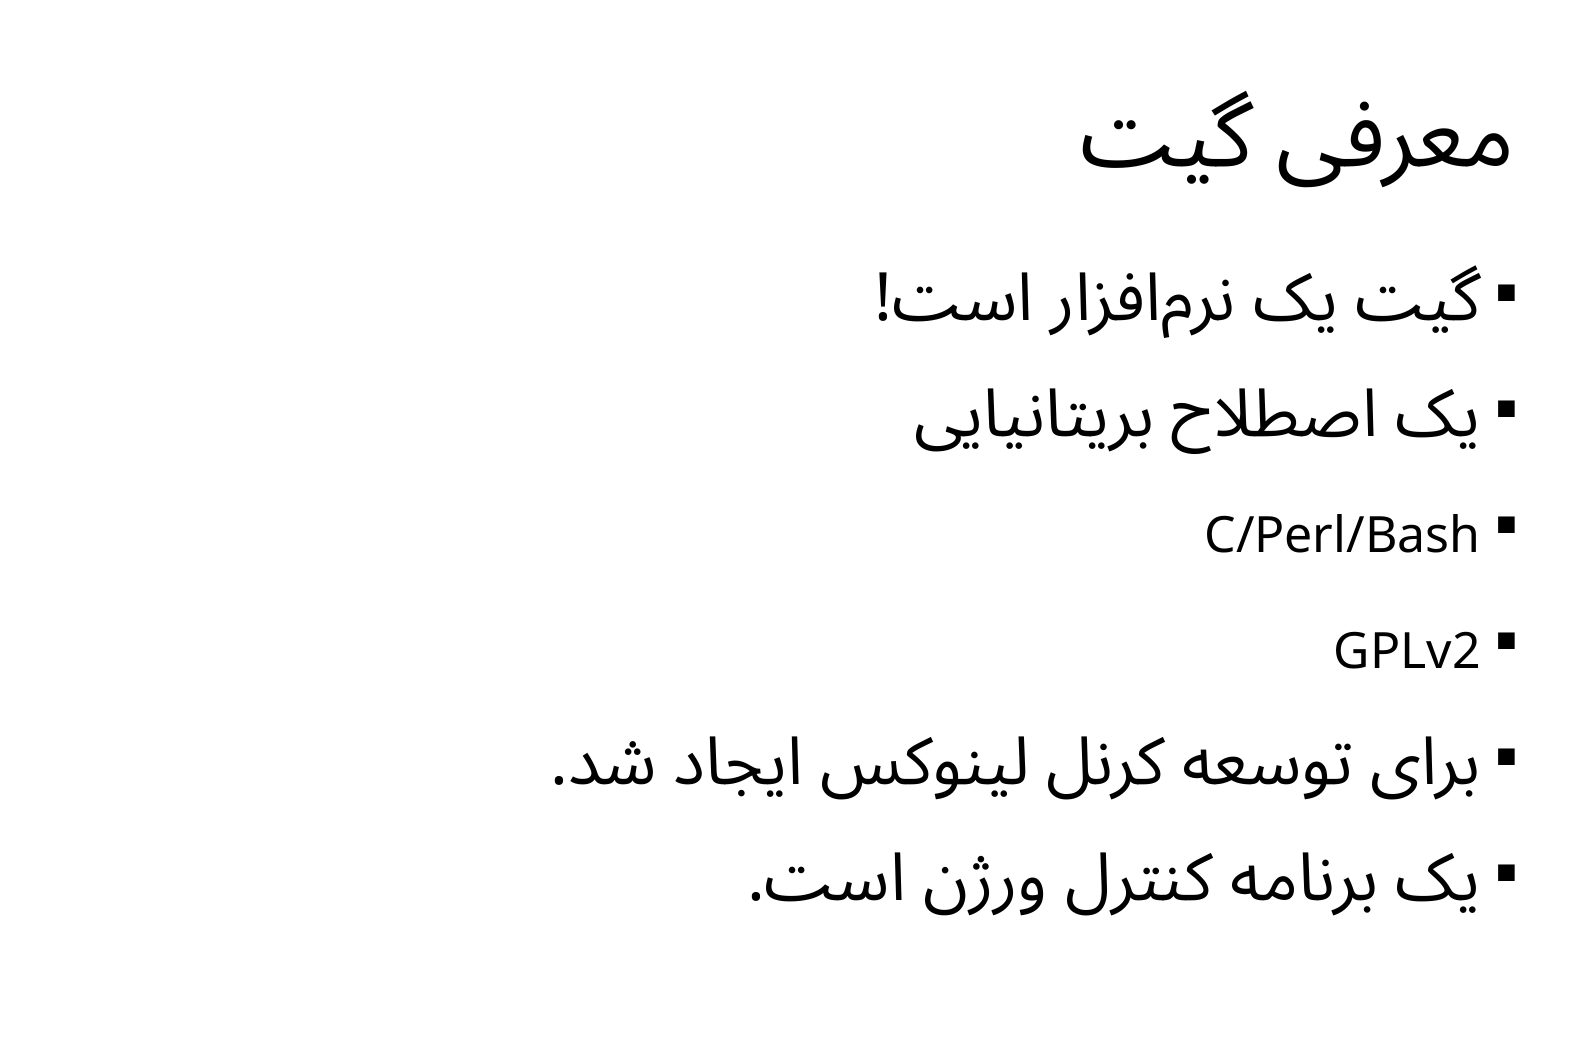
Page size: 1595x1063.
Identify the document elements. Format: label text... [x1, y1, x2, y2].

list گیت یک نرم‌افزار است! یک اصطلاح بریتانیایی C/Perl/Bash GPLv2 برای توسعه کرنل لینوکس ایجاد شد. یک برنامه کنترل ورژن است. [79, 248, 1515, 951]
title معرفی گیت [79, 42, 1515, 220]
